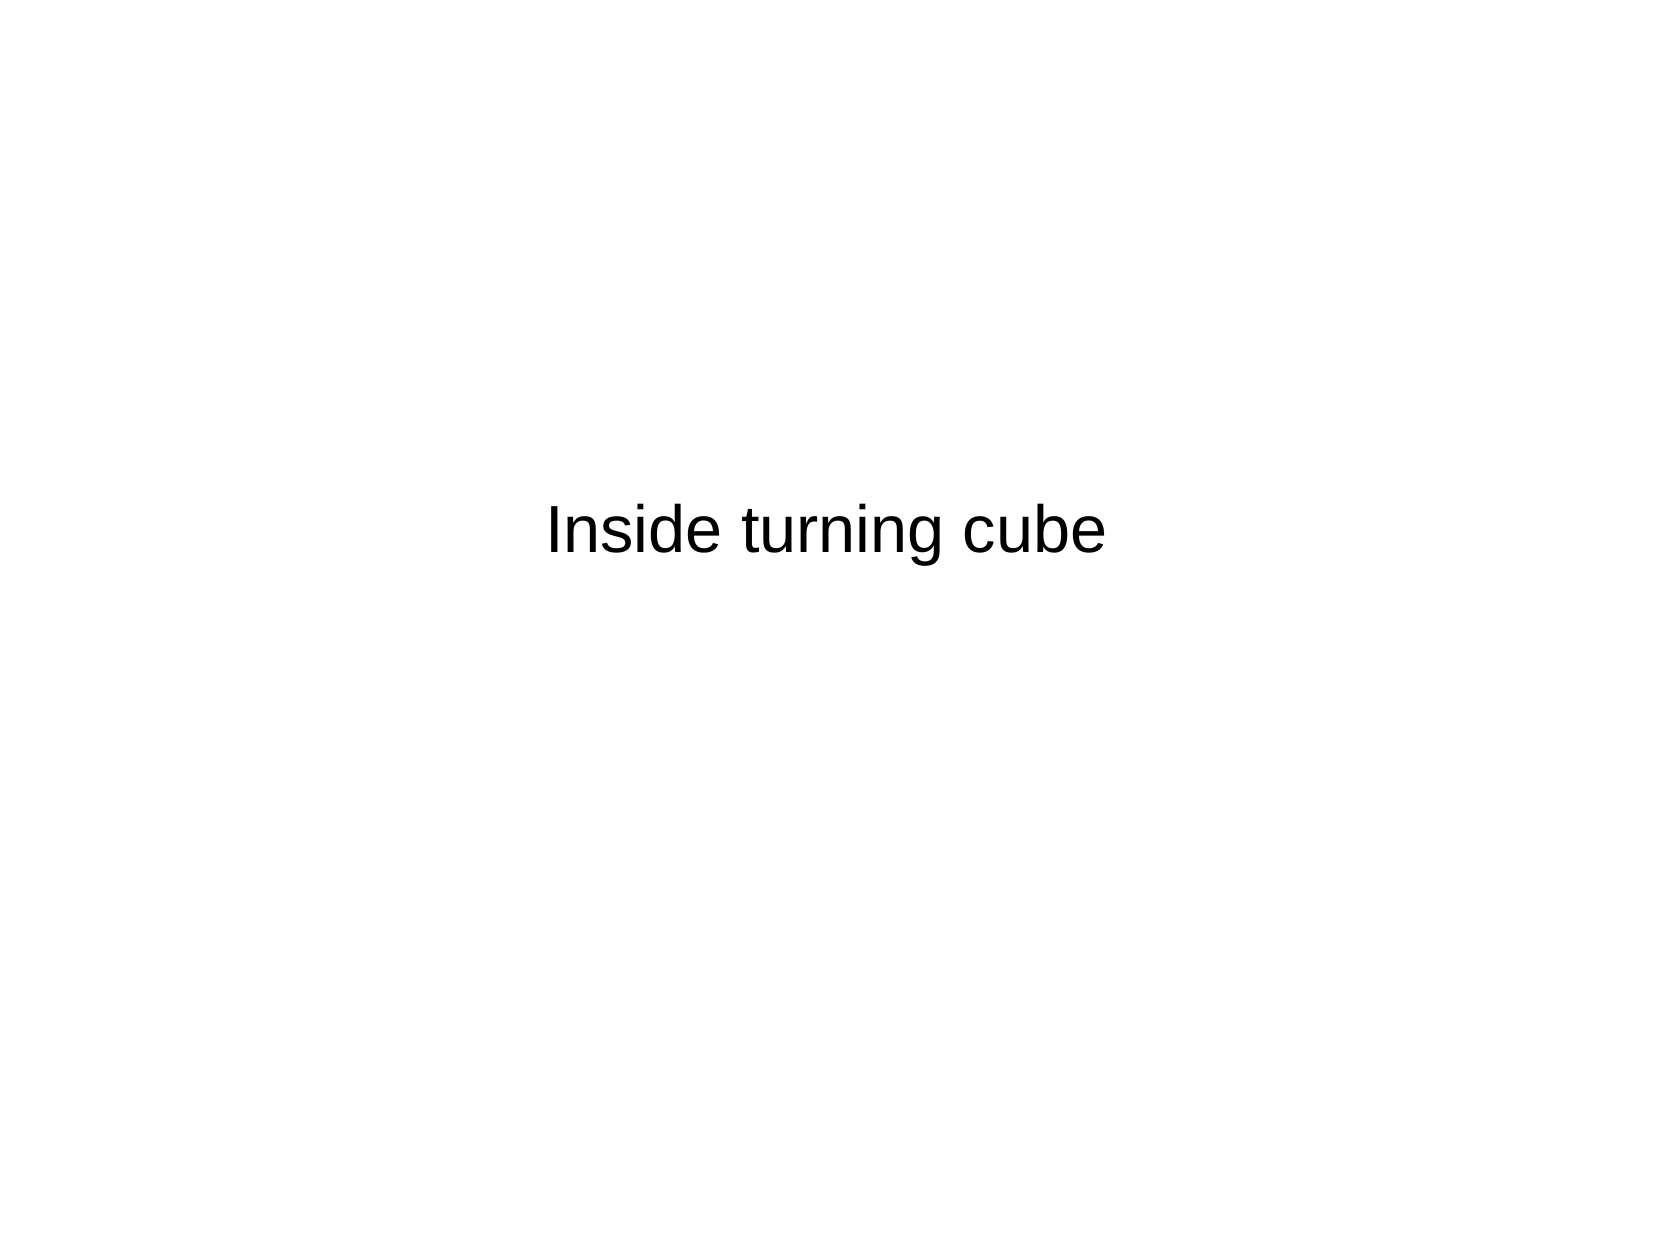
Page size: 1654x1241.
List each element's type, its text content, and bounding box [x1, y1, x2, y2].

subtitle Inside turning cube [82, 49, 1571, 1010]
